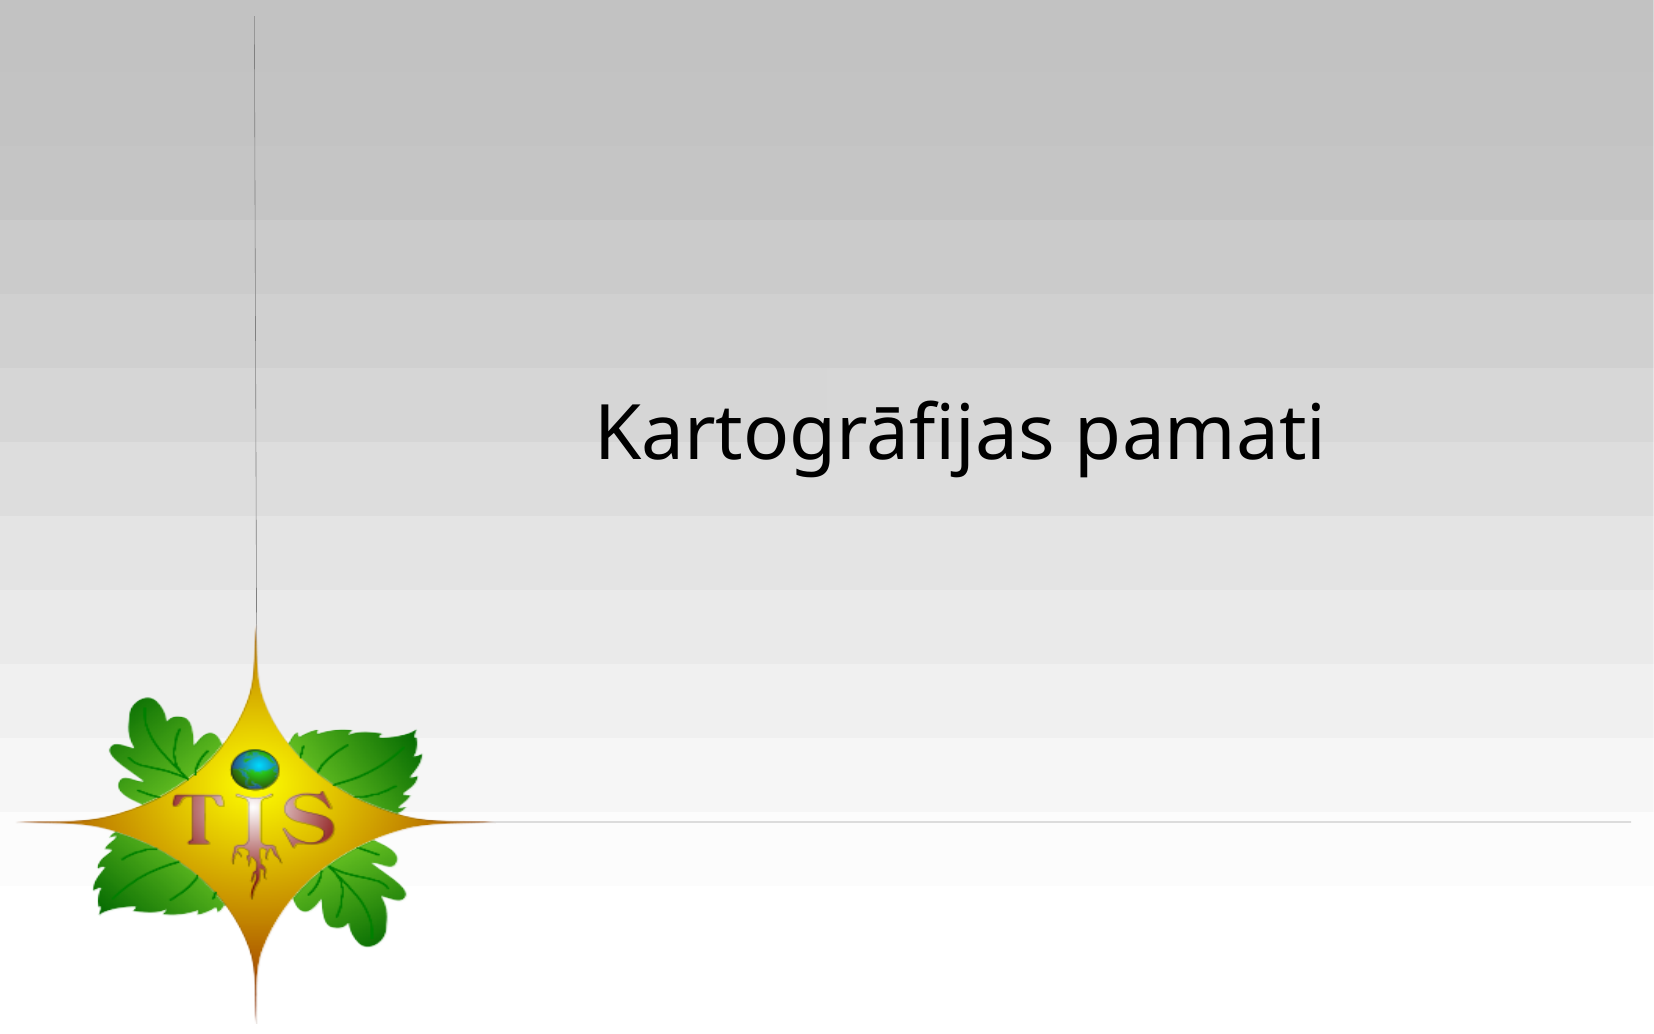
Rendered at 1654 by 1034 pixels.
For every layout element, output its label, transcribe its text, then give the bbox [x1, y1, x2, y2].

picture [0, 0, 1654, 1034]
title Kartogrāfijas pamati [327, 344, 1595, 517]
